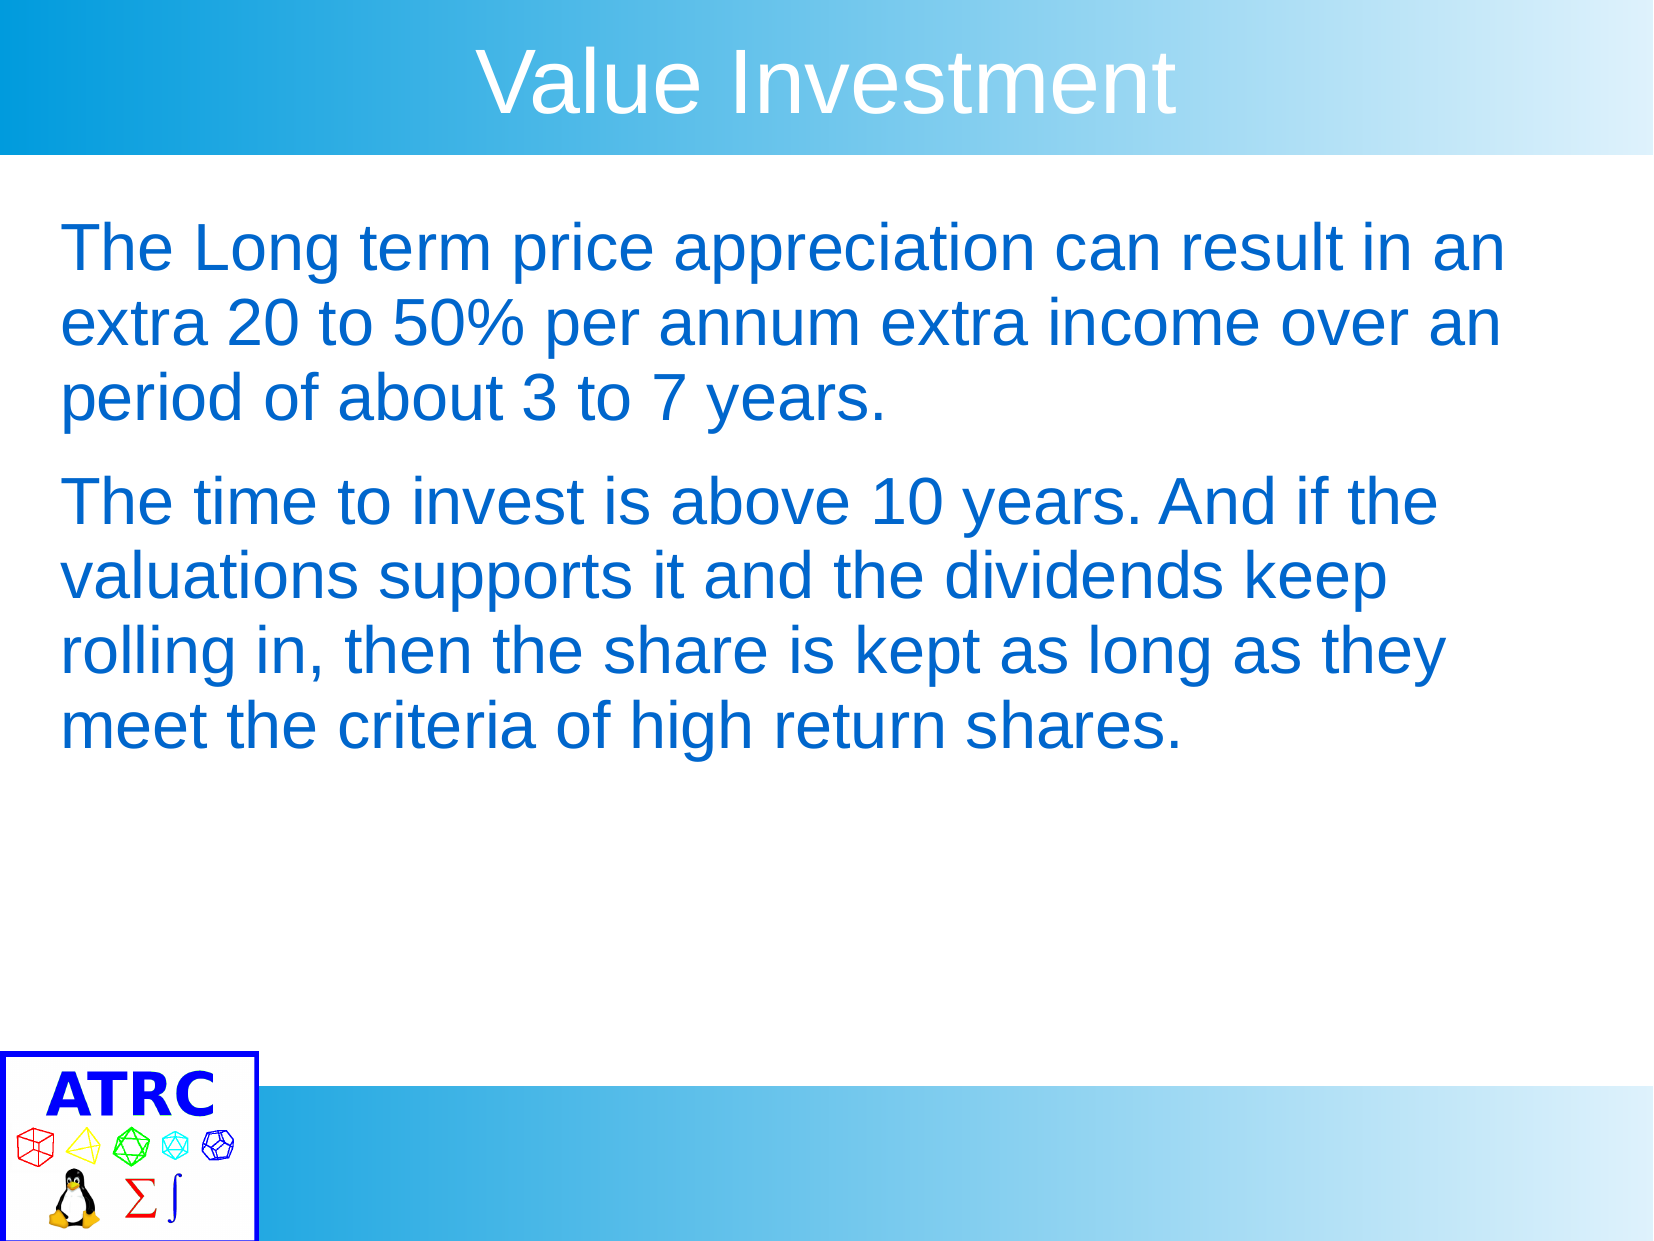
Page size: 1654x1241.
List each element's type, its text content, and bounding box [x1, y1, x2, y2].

picture [0, 1051, 259, 1241]
list The Long term price appreciation can result in an extra 20 to 50% per annum extra income over an period of about 3 to 7 years. The time to invest is above 10 years. And if the valuations supports it and the dividends keep rolling in, then the share is kept as long as they meet the criteria of high return shares. [60, 210, 1549, 930]
title Value Investment [82, 30, 1571, 135]
